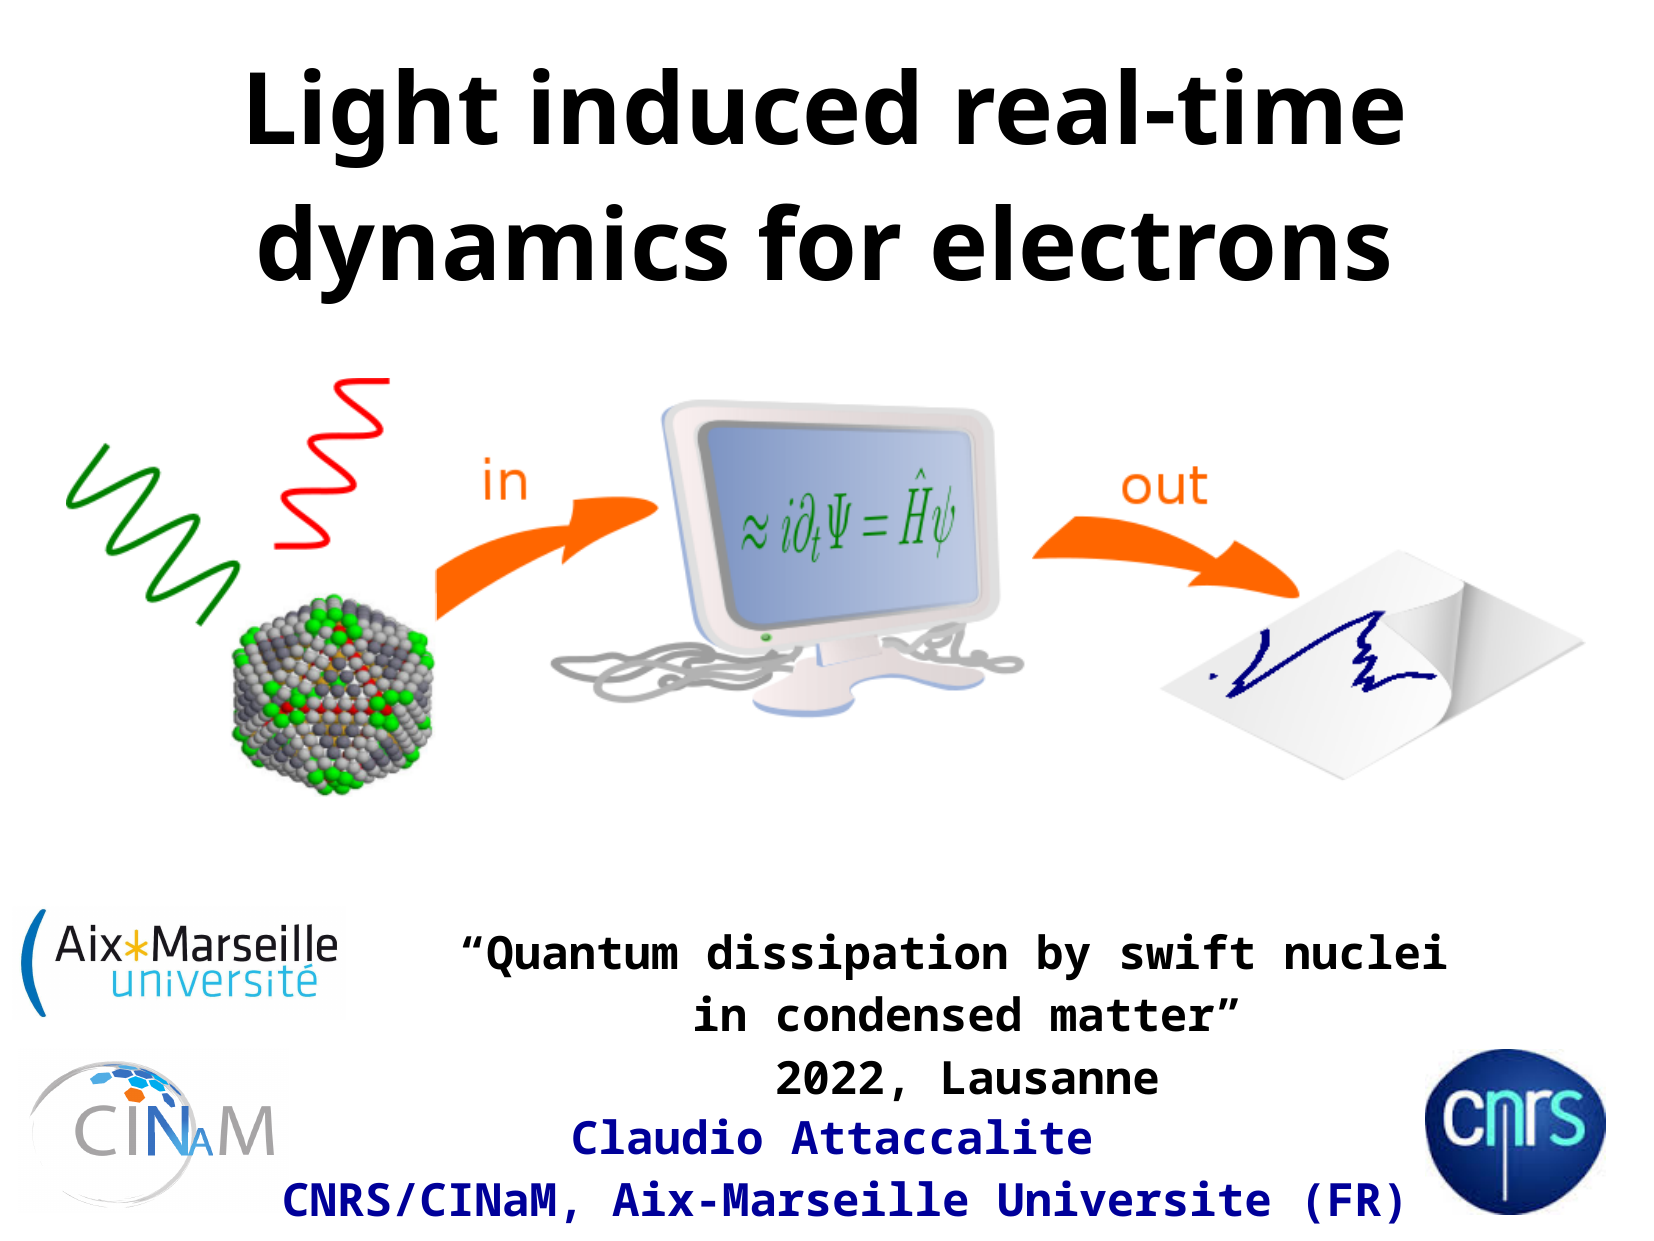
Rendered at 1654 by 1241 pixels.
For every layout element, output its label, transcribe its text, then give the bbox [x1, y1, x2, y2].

picture [66, 378, 1586, 797]
text_box Claudio Attaccalite CNRS/CINaM, Aix-Marseille Universite (FR) [260, 1097, 1431, 1240]
picture [18, 1048, 289, 1214]
text_box Light induced real-time dynamics for electrons [0, 30, 1651, 259]
picture [1425, 1066, 1606, 1215]
text_box “Quantum dissipation by swift nuclei in condensed matter” 2022, Lausanne [195, 912, 1654, 1066]
picture [12, 906, 346, 1021]
